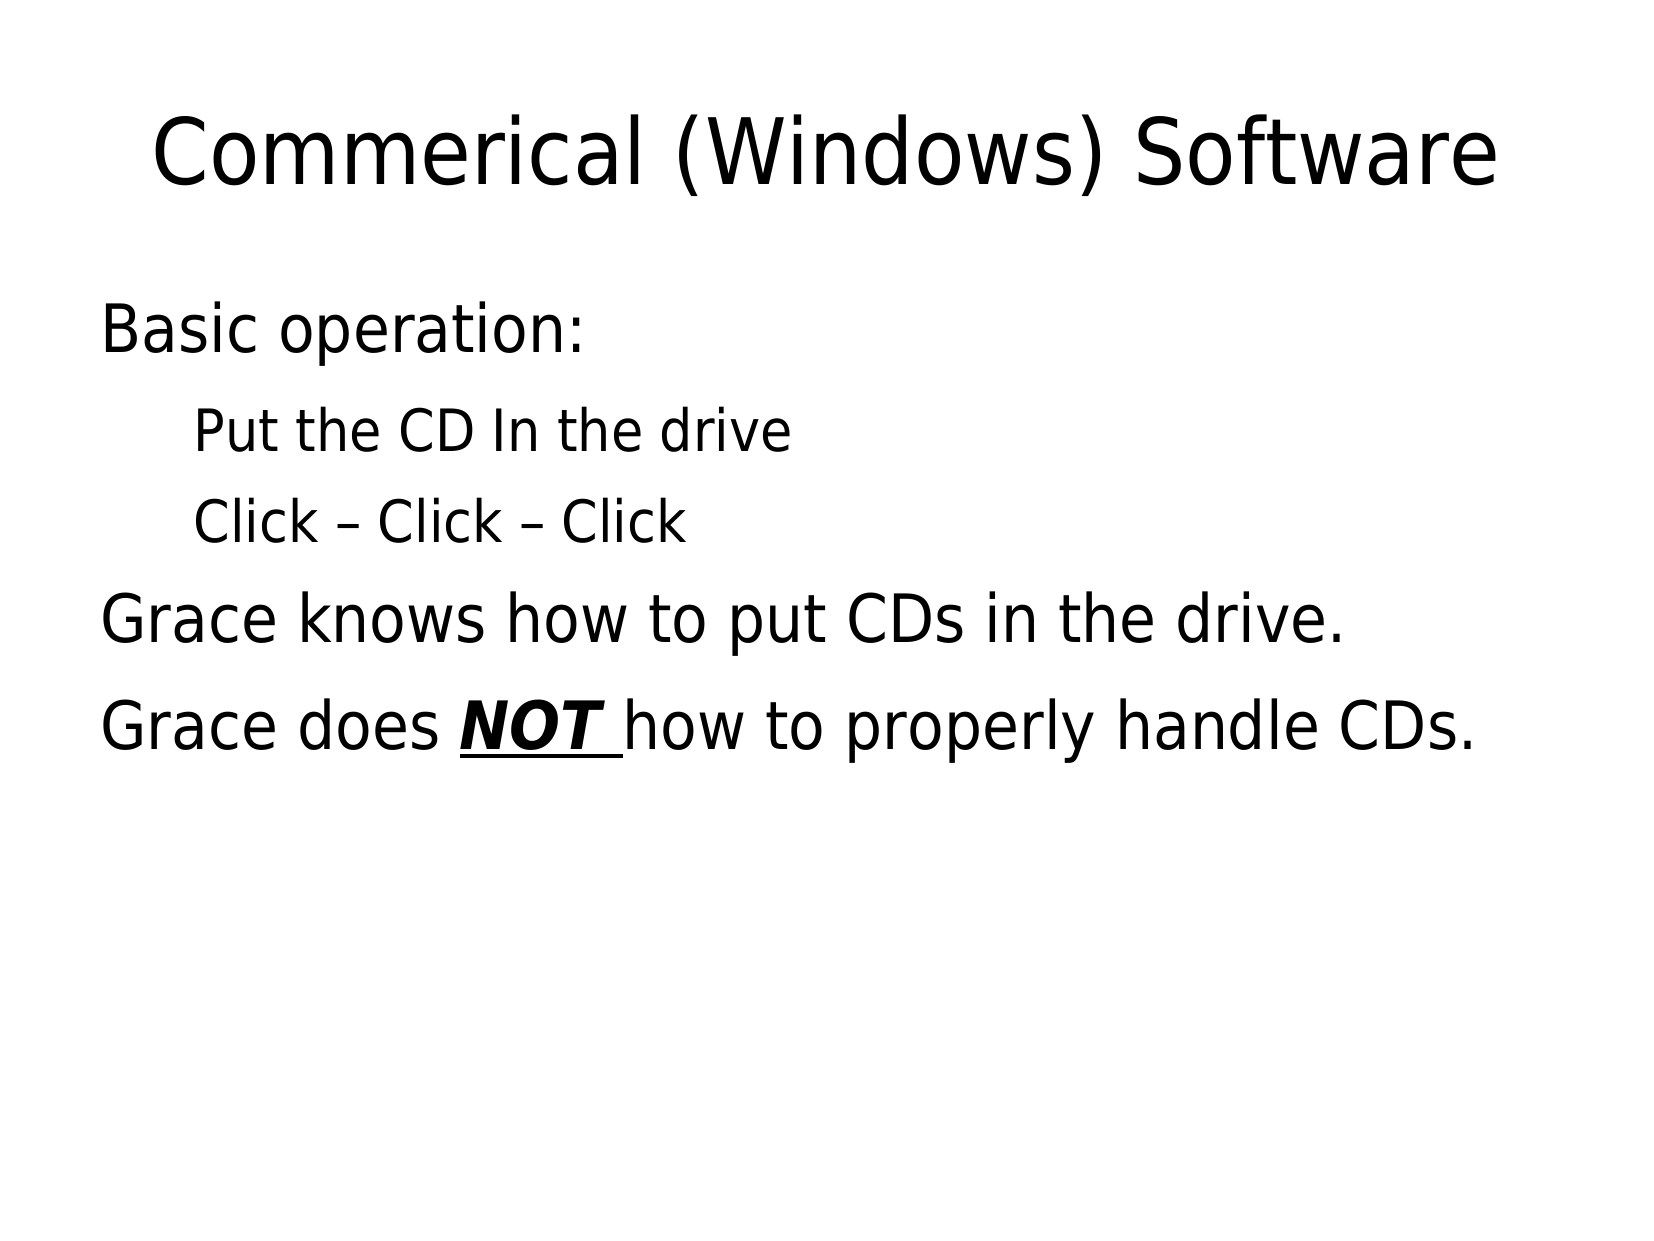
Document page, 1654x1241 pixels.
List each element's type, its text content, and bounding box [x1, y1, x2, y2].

title Commerical (Windows) Software [82, 49, 1571, 257]
list Basic operation: Put the CD In the drive Click – Click – Click Grace knows how to put CDs in the drive. Grace does NOT how to properly handle CDs. [82, 290, 1571, 1109]
